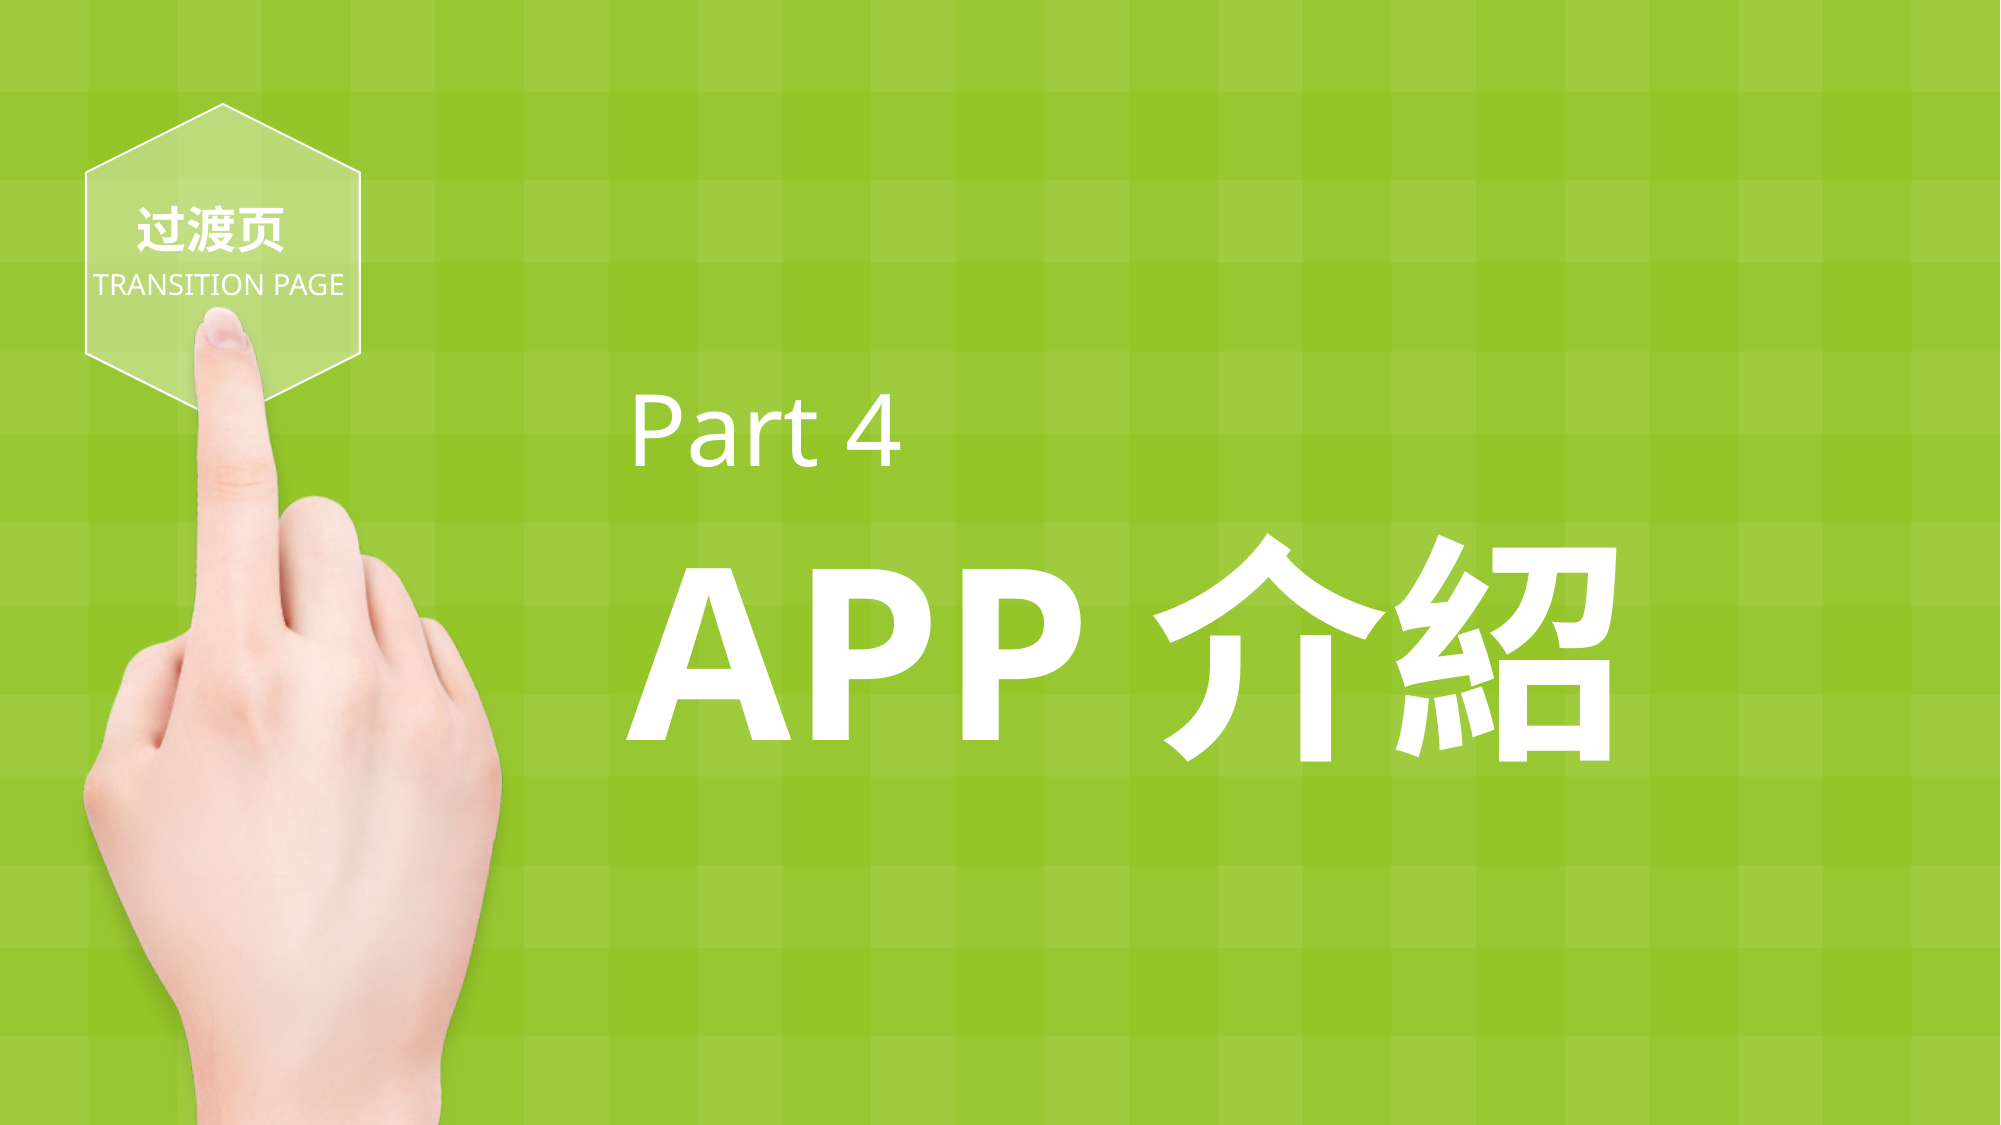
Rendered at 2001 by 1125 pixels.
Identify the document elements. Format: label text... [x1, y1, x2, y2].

text_box 过渡页 TRANSITION PAGE [76, 178, 370, 309]
text_box APP介紹 [611, 491, 1623, 798]
text_box Part 4 [611, 359, 901, 491]
